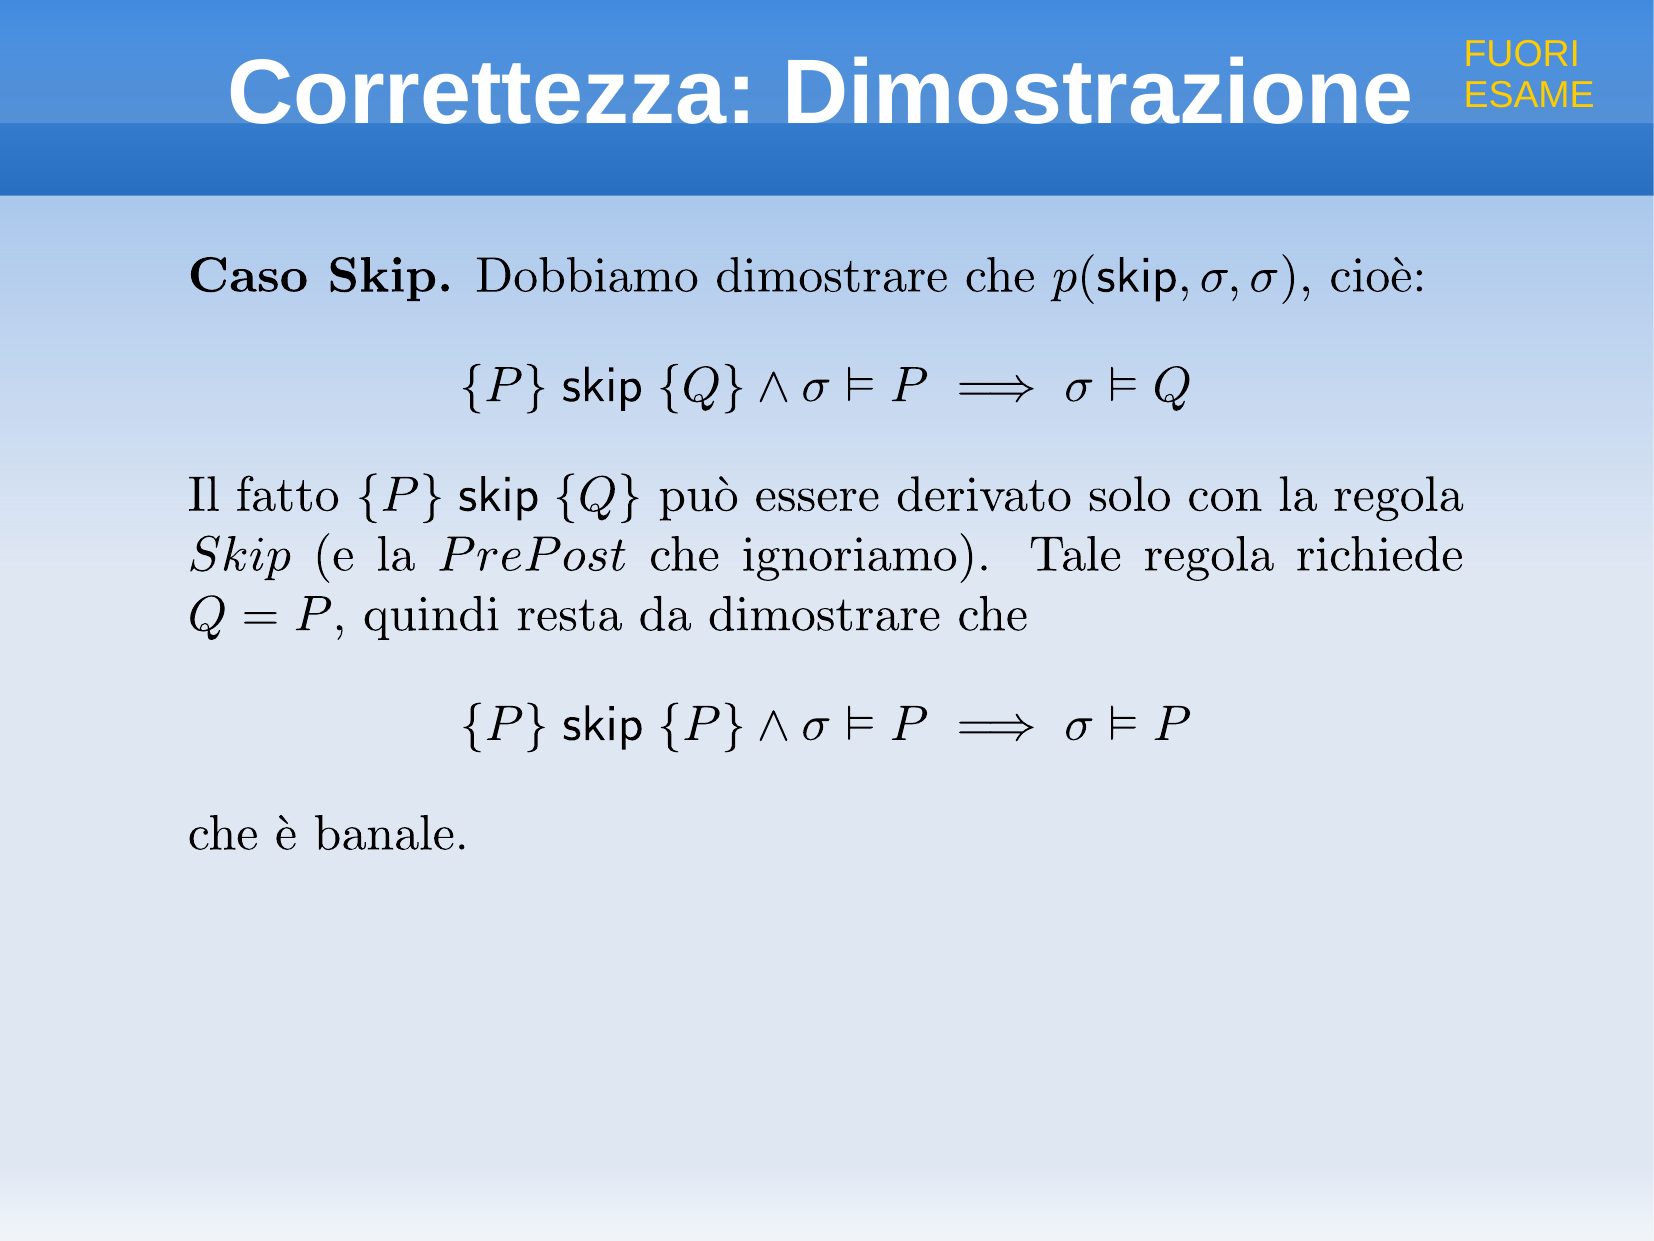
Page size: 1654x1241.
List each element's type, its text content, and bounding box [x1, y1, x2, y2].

text_box [187, 254, 1464, 851]
text_box FUORI ESAME [1448, 24, 1610, 124]
title Correttezza: Dimostrazione [76, 0, 1565, 188]
picture [0, 0, 1654, 1241]
